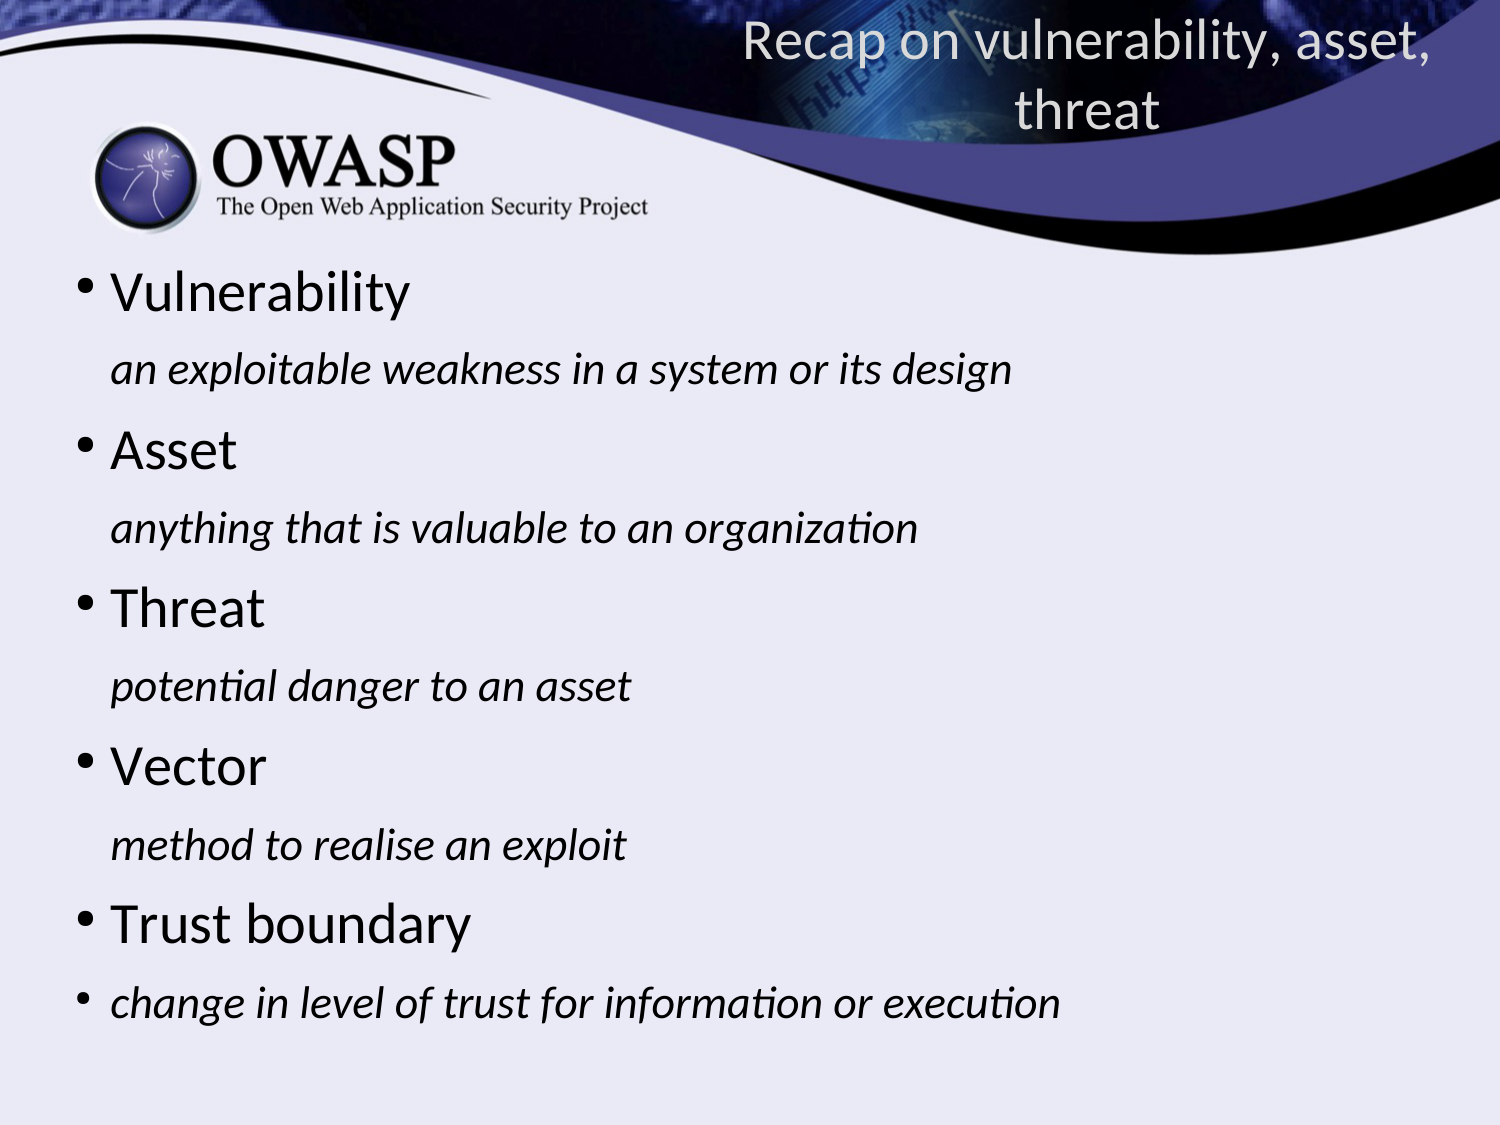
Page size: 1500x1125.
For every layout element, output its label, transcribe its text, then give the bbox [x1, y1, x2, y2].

title Recap on vulnerability, asset, threat [699, 0, 1476, 149]
picture [0, 0, 1500, 1125]
subtitle Vulnerability an exploitable weakness in a system or its design Asset anything that is valuable to an organization Threat potential danger to an asset Vector method to realise an exploit Trust boundary change in level of trust for information or execution [75, 252, 1426, 1028]
